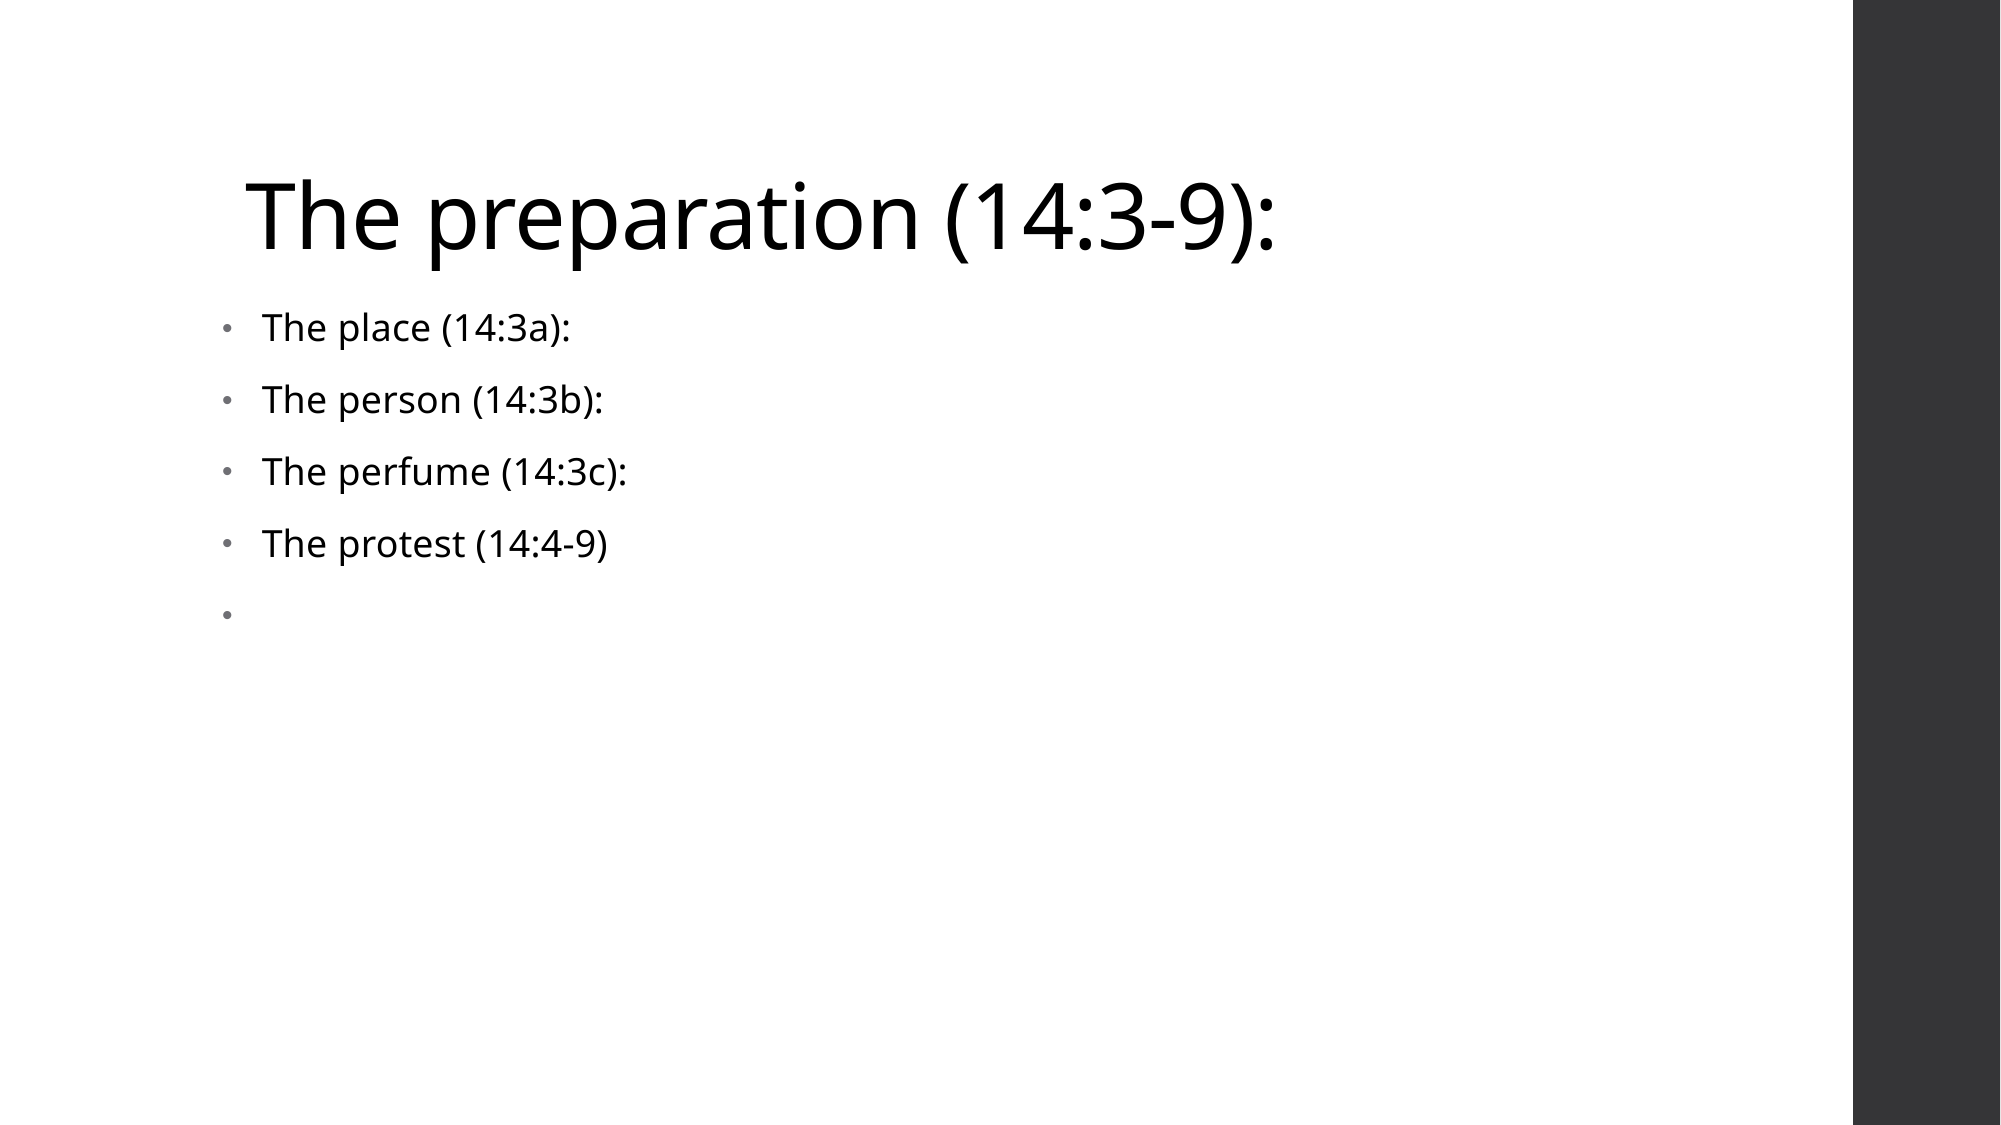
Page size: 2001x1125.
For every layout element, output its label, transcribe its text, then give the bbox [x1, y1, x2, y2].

list The place (14:3a): The person (14:3b): The perfume (14:3c): The protest (14:4-9) [206, 299, 1617, 1014]
title The preparation (14:3-9): [206, 60, 1797, 278]
